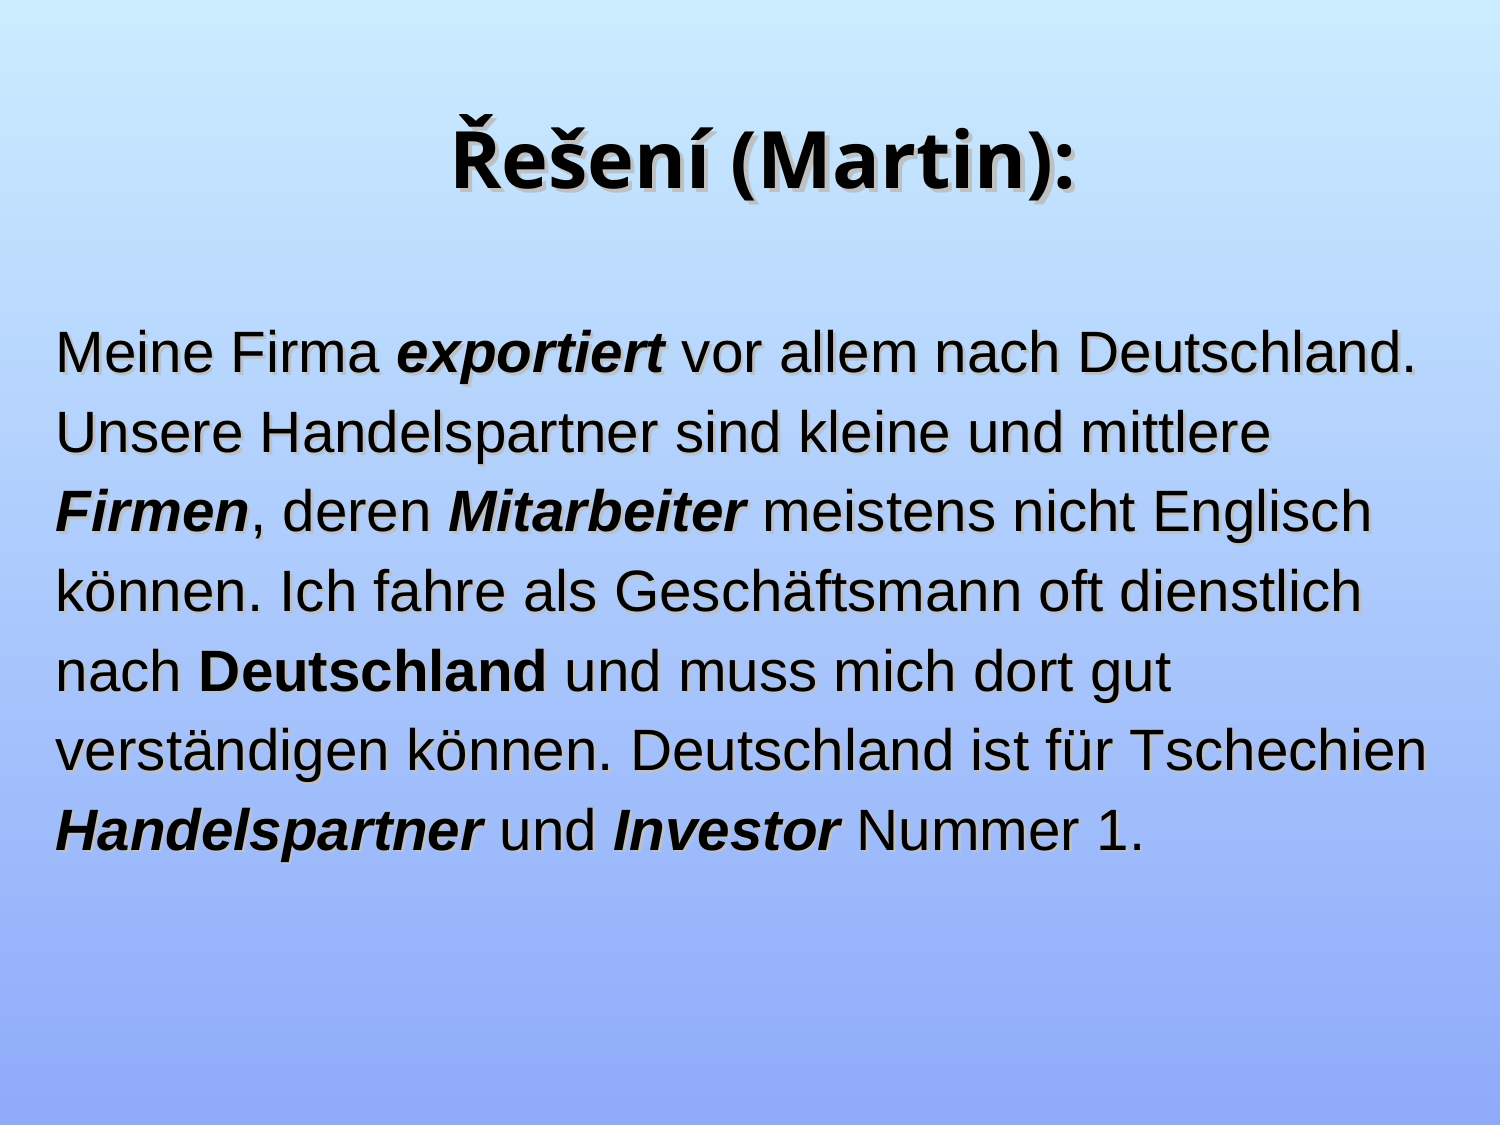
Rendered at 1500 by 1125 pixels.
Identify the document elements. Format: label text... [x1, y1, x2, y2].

list Meine Firma exportiert vor allem nach Deutschland. Unsere Handelspartner sind kleine und mittlere Firmen, deren Mitarbeiter meistens nicht Englisch können. Ich fahre als Geschäftsmann oft dienstlich nach Deutschland und muss mich dort gut verständigen können. Deutschland ist für Tschechien Handelspartner und Investor Nummer 1. [41, 312, 1452, 1000]
title Řešení (Martin): [75, 40, 1451, 276]
